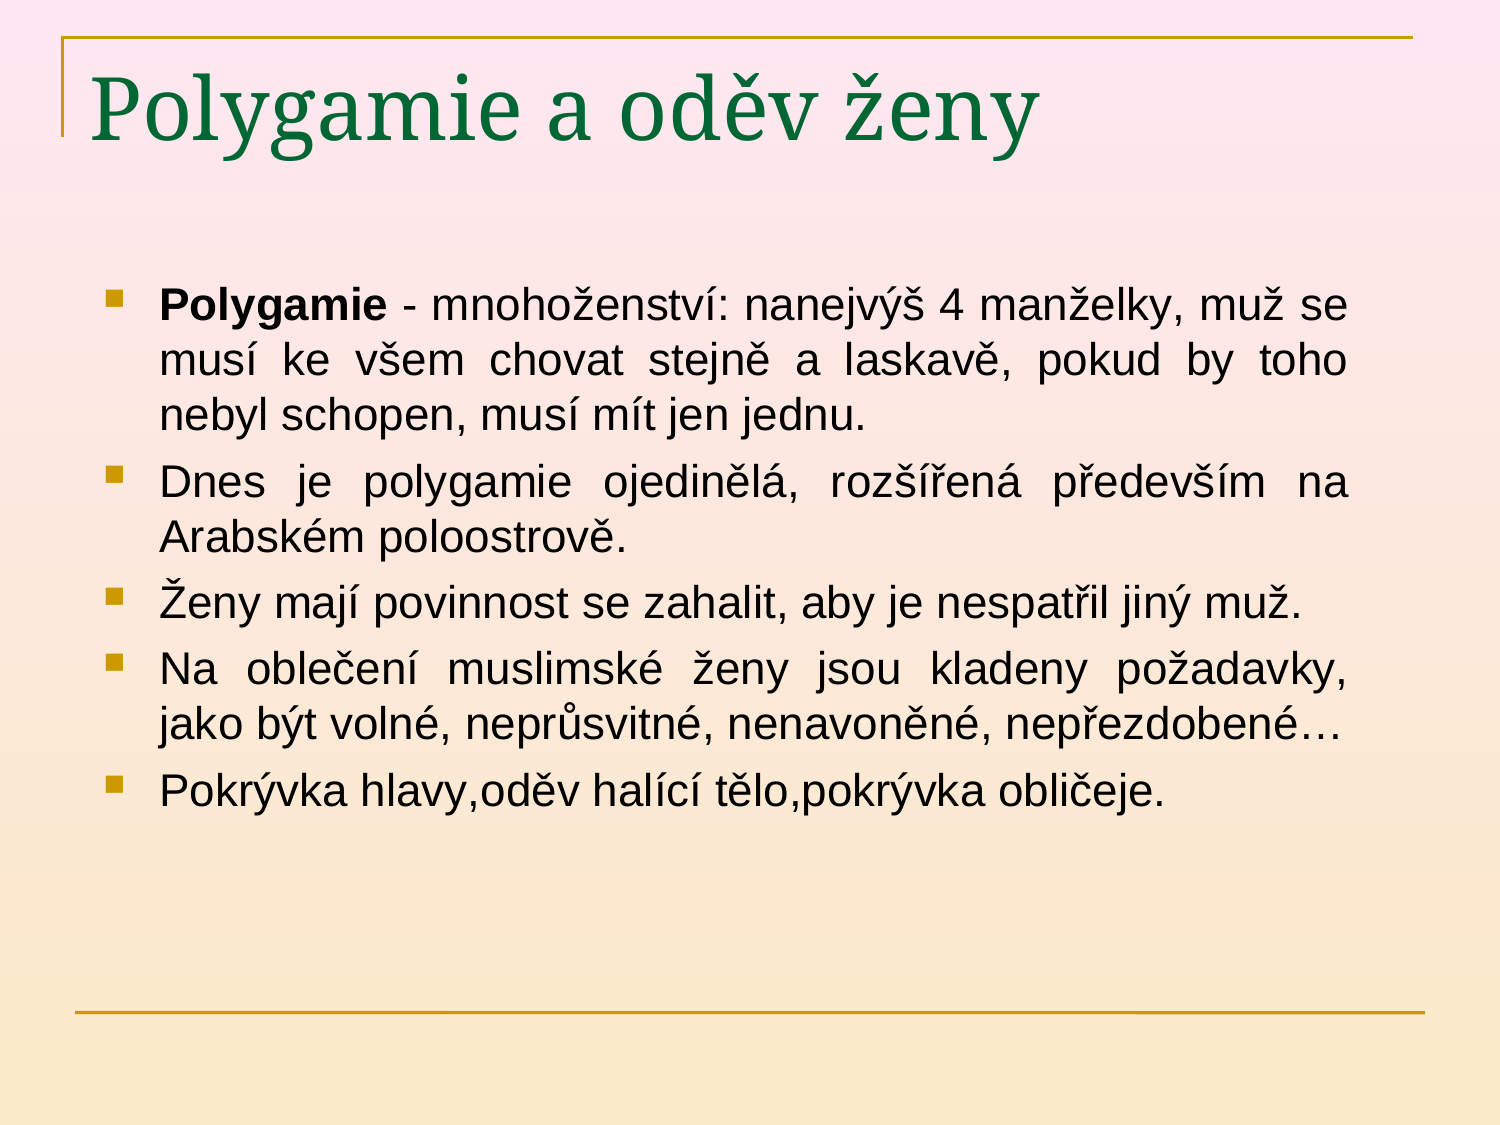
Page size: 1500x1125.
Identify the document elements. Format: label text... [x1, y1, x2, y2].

list Polygamie - mnohoženství: nanejvýš 4 manželky, muž se musí ke všem chovat stejně a laskavě, pokud by toho nebyl schopen, musí mít jen jednu. Dnes je polygamie ojedinělá, rozšířená především na Arabském poloostrově. Ženy mají povinnost se zahalit, aby je nespatřil jiný muž. Na oblečení muslimské ženy jsou kladeny požadavky, jako být volné, neprůsvitné, nenavoněné, nepřezdobené… Pokrývka hlavy,oděv halící tělo,pokrývka obličeje. [88, 267, 1365, 1125]
title Polygamie a oděv ženy [75, 45, 1426, 272]
